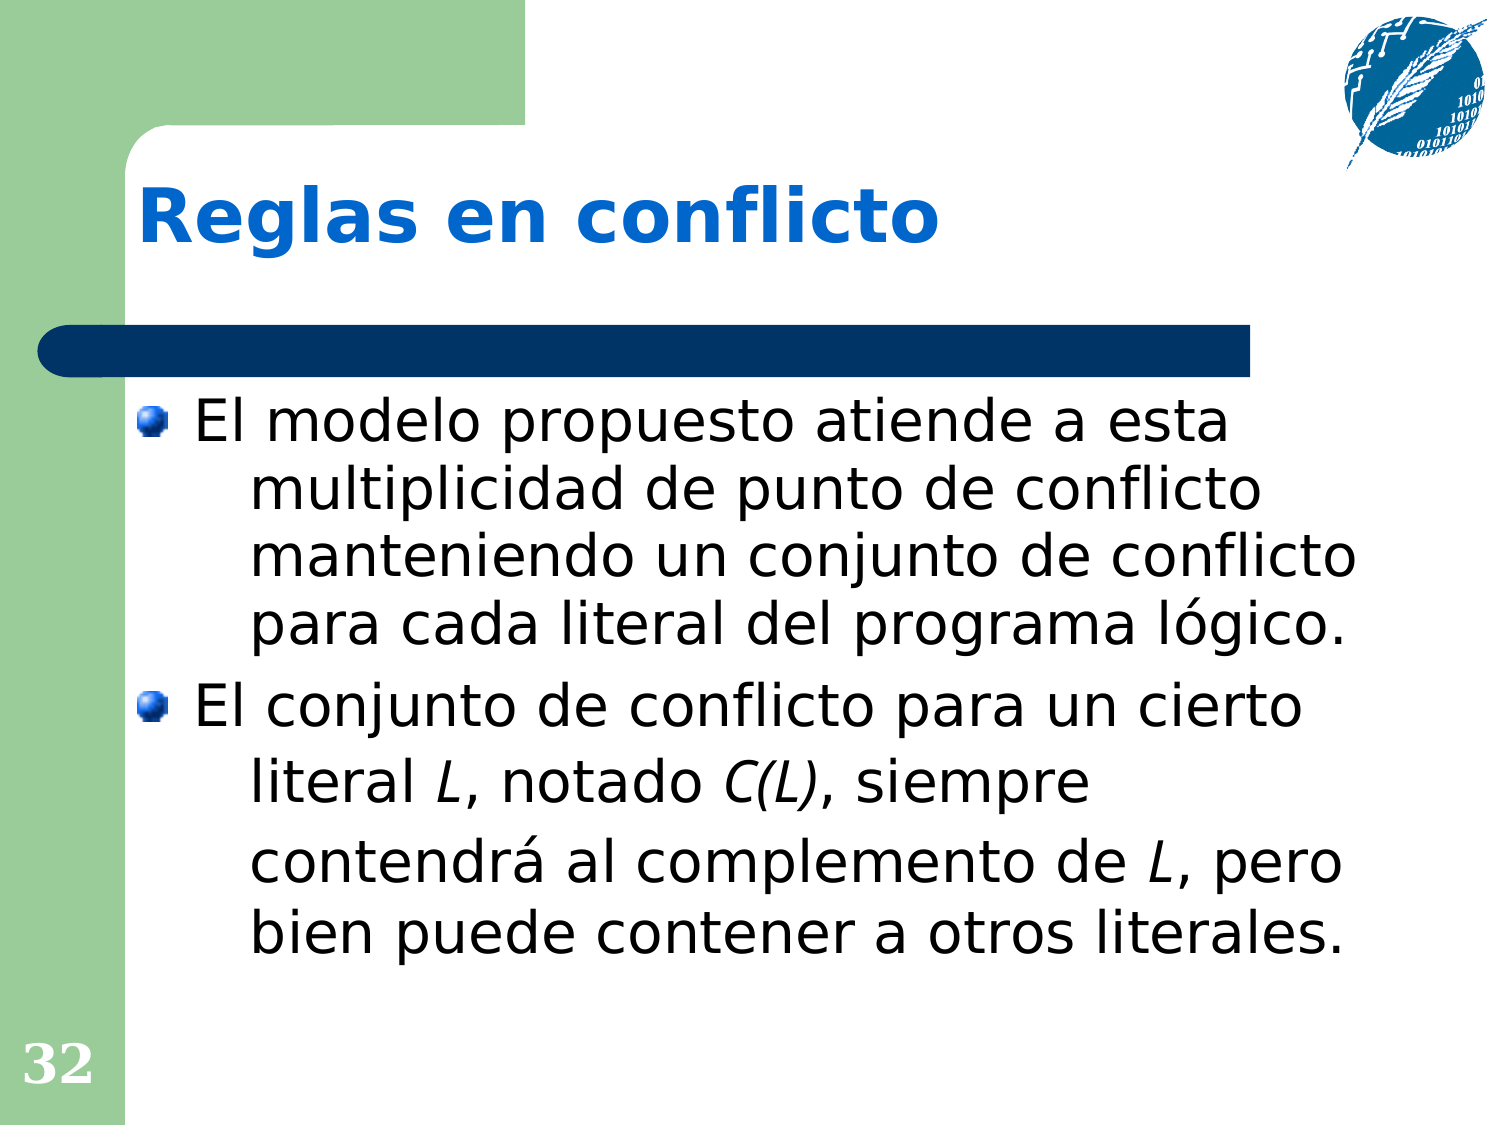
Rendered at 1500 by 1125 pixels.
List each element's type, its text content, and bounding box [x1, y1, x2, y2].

picture [1433, 139, 1440, 147]
picture [1341, 15, 1487, 172]
picture [1436, 127, 1450, 136]
picture [1416, 140, 1425, 149]
list El modelo propuesto atiende a esta multiplicidad de punto de conflicto manteniendo un conjunto de conflicto para cada literal del programa lógico. El conjunto de conflicto para un cierto literal L, notado C(L), siempre contendrá al complemento de L, pero bien puede contener a otros literales. [137, 387, 1400, 1045]
title Reglas en conflicto [136, 136, 1414, 301]
picture [1427, 138, 1431, 148]
